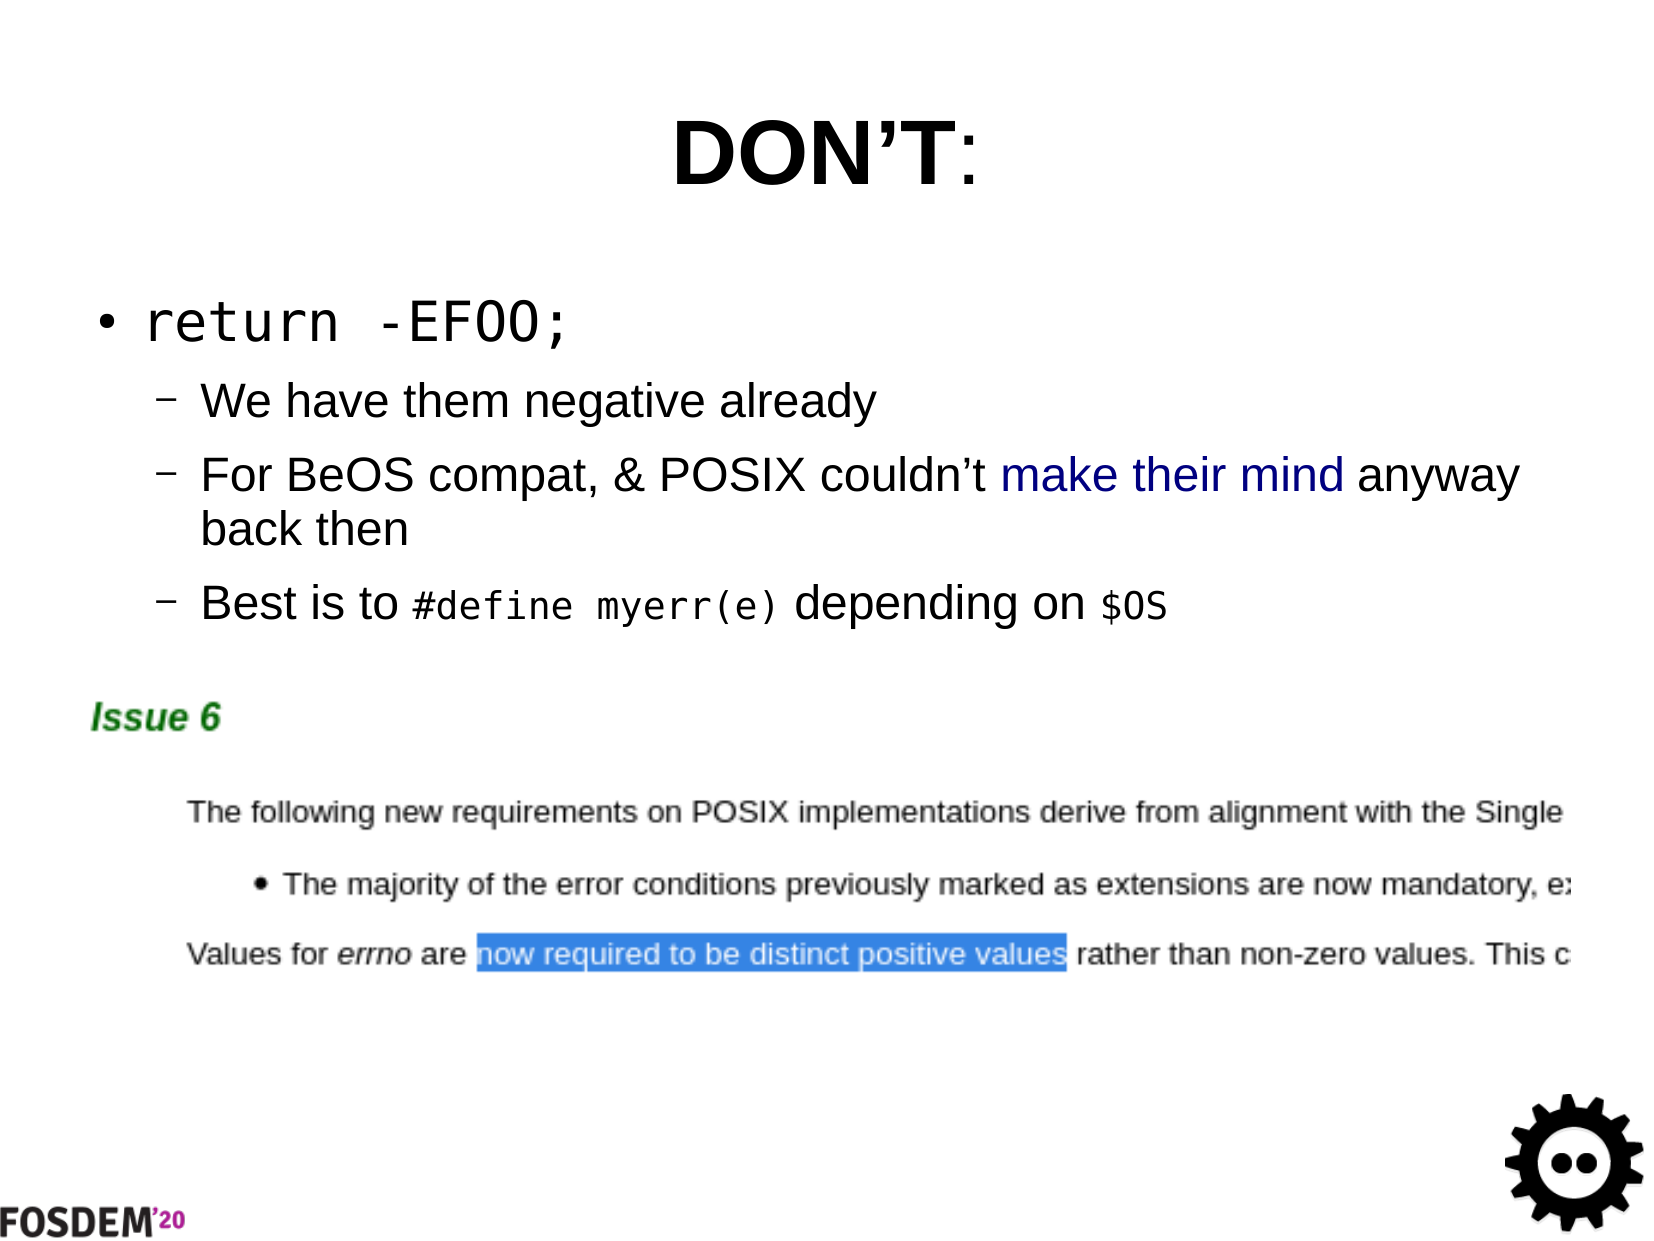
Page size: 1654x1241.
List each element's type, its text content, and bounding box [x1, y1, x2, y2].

list return -EFOO; We have them negative already For BeOS compat, & POSIX couldn’t make their mind anyway back then Best is to #define myerr(e) depending on $OS [82, 290, 1571, 634]
picture [0, 1202, 188, 1241]
picture [1505, 1094, 1648, 1235]
picture [82, 681, 1571, 994]
title DON’T: [82, 49, 1571, 257]
